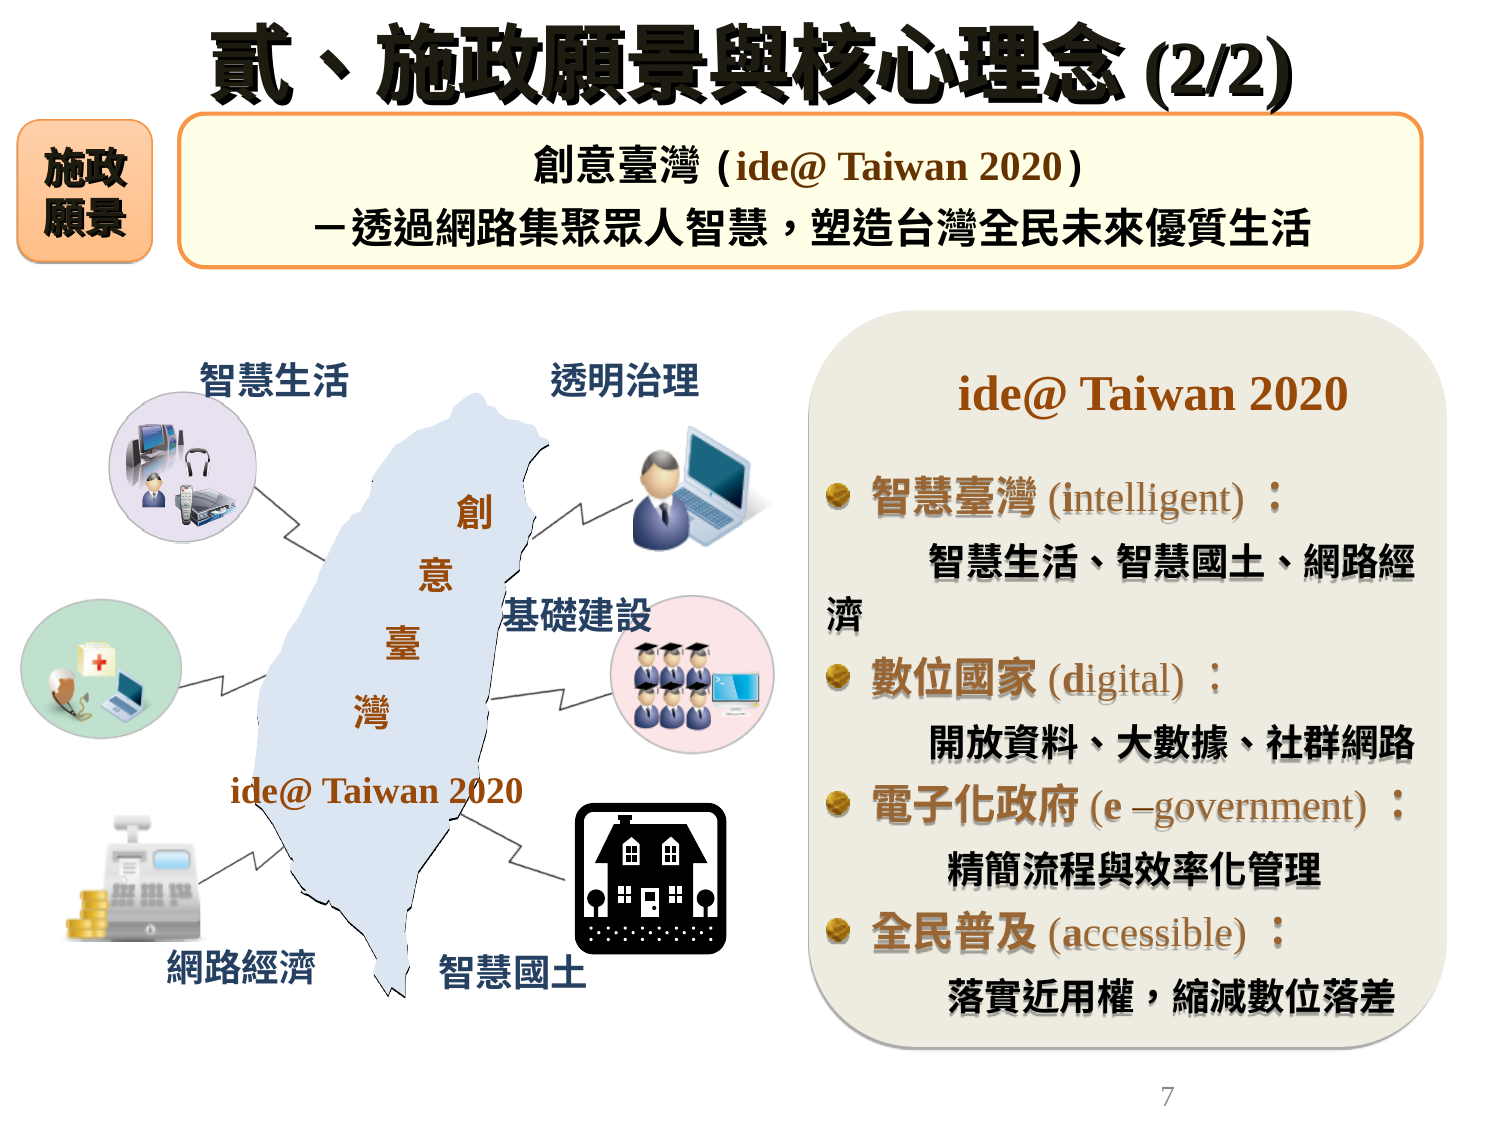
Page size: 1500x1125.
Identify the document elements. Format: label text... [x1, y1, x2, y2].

text_box 7 [1145, 1064, 1496, 1125]
text_box [179, 120, 1415, 268]
text_box 智慧國土 [363, 942, 663, 1002]
picture [52, 815, 291, 942]
text_box ide@ Taiwan 2020 [215, 759, 539, 819]
text_box [269, 819, 450, 942]
text_box ide@ Taiwan 2020 [943, 353, 1364, 428]
text_box 基礎建設 [414, 584, 741, 644]
text_box 臺 [356, 609, 433, 663]
picture [458, 819, 566, 910]
picture [489, 595, 775, 758]
text_box 貳、施政願景與核心理念(2/2) [0, 0, 1500, 120]
picture [531, 426, 775, 570]
text_box 創 [427, 478, 504, 532]
picture [20, 598, 268, 740]
picture [574, 802, 727, 955]
text_box 網路經濟 [84, 936, 400, 997]
text_box 透明治理 [476, 349, 774, 409]
text_box [808, 310, 1447, 962]
text_box 灣 [325, 678, 402, 731]
text_box 施政願景 [17, 119, 153, 262]
text_box 智慧臺灣(intelligent)： 智慧生活、智慧國土、網路經濟 數位國家(digital)： 開放資料、大數據、社群網路 電子化政府(e –government)： 精簡流程與效率化管理 全民普及(accessible)： 落實近用權，縮減數位落差 [811, 458, 1449, 1071]
text_box 智慧生活 [112, 349, 438, 409]
text_box 創意臺灣(ide@ Taiwan 2020) －透過網路集聚眾人智慧，塑造台灣全民未來優質生活 [202, 120, 1420, 259]
text_box 意 [389, 541, 466, 594]
picture [108, 391, 332, 582]
text_box [255, 392, 550, 759]
